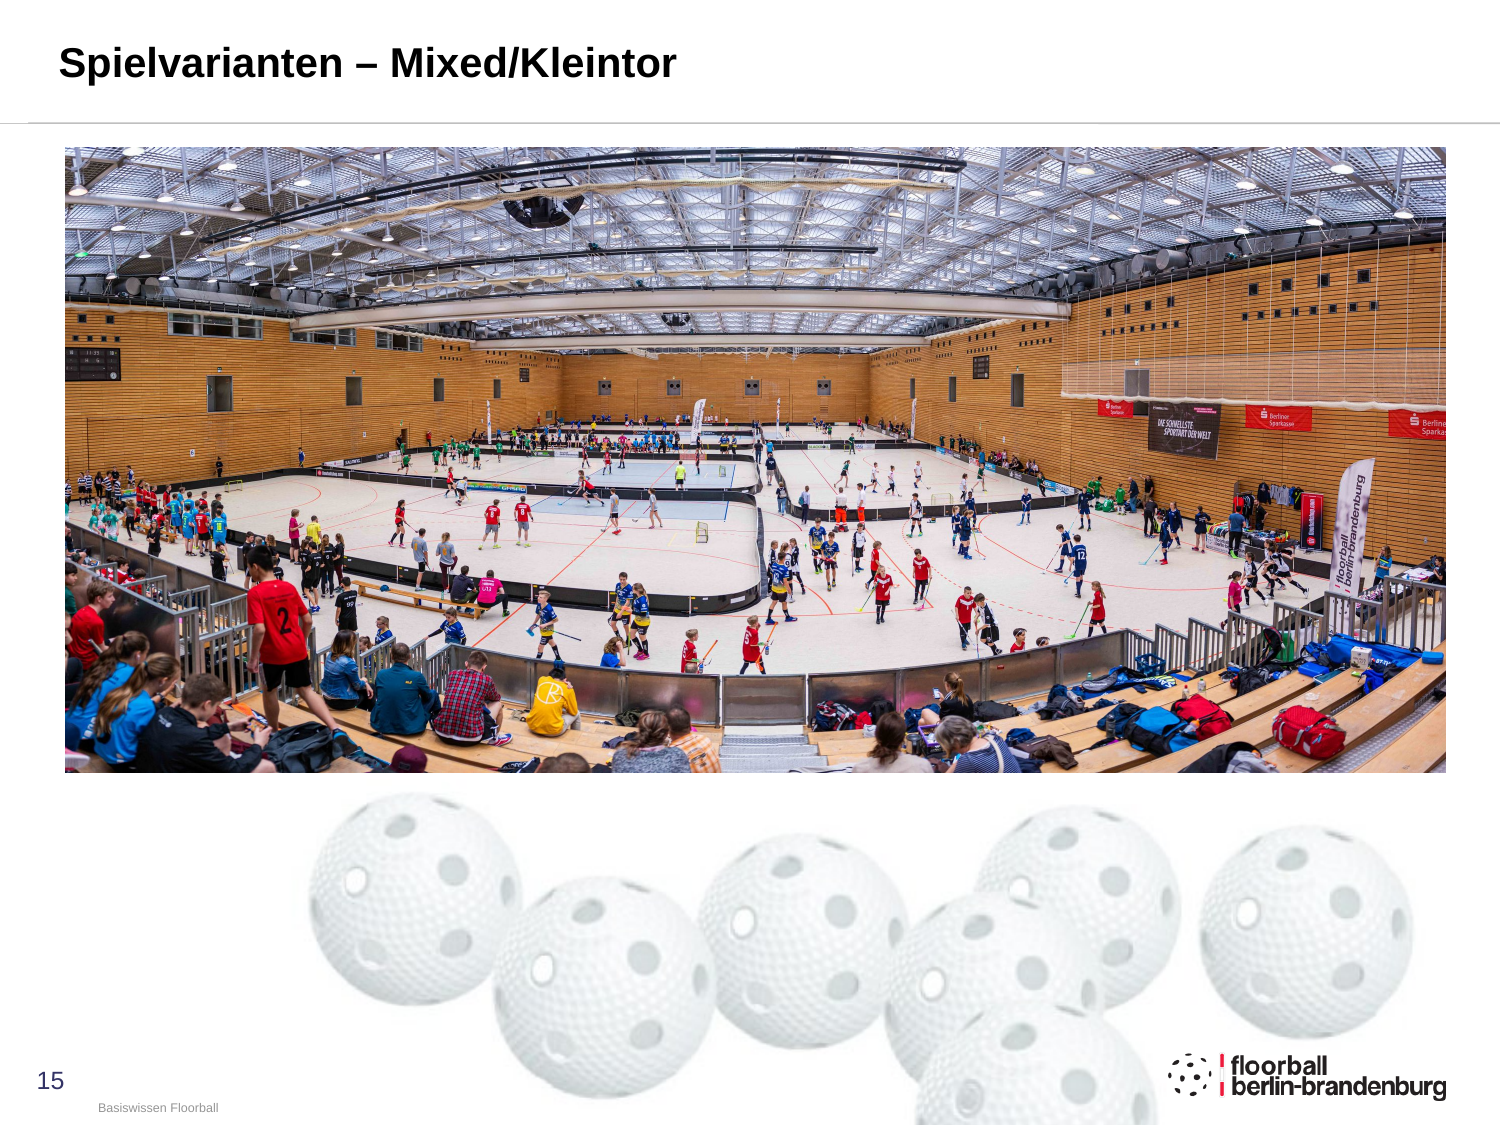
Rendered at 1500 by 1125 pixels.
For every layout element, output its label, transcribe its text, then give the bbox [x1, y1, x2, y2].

picture [65, 147, 1483, 1125]
text_box Spielvarianten – Mixed/Kleintor [43, 28, 1466, 94]
